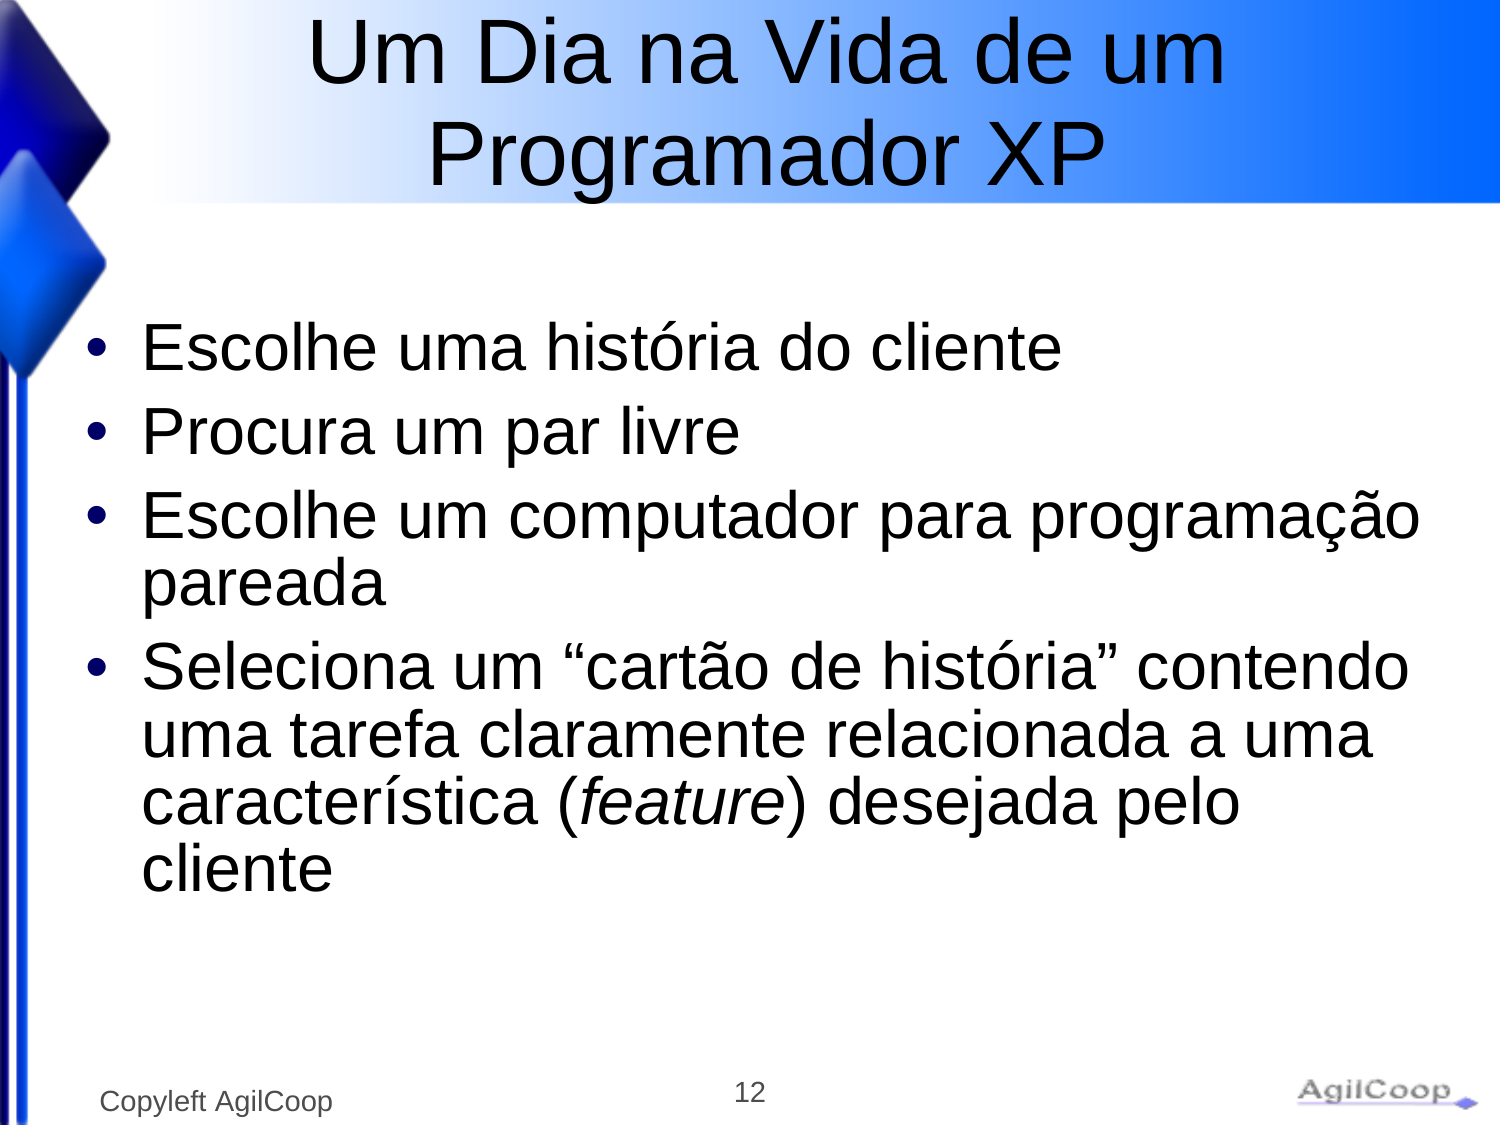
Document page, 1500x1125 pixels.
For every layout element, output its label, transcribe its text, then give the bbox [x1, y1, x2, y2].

picture [0, 0, 1500, 1125]
title Um Dia na Vida de um Programador XP [169, 0, 1367, 216]
list Escolhe uma história do cliente Procura um par livre Escolhe um computador para programação pareada Seleciona um “cartão de história” contendo uma tarefa claramente relacionada a uma característica (feature) desejada pelo cliente [70, 309, 1450, 994]
